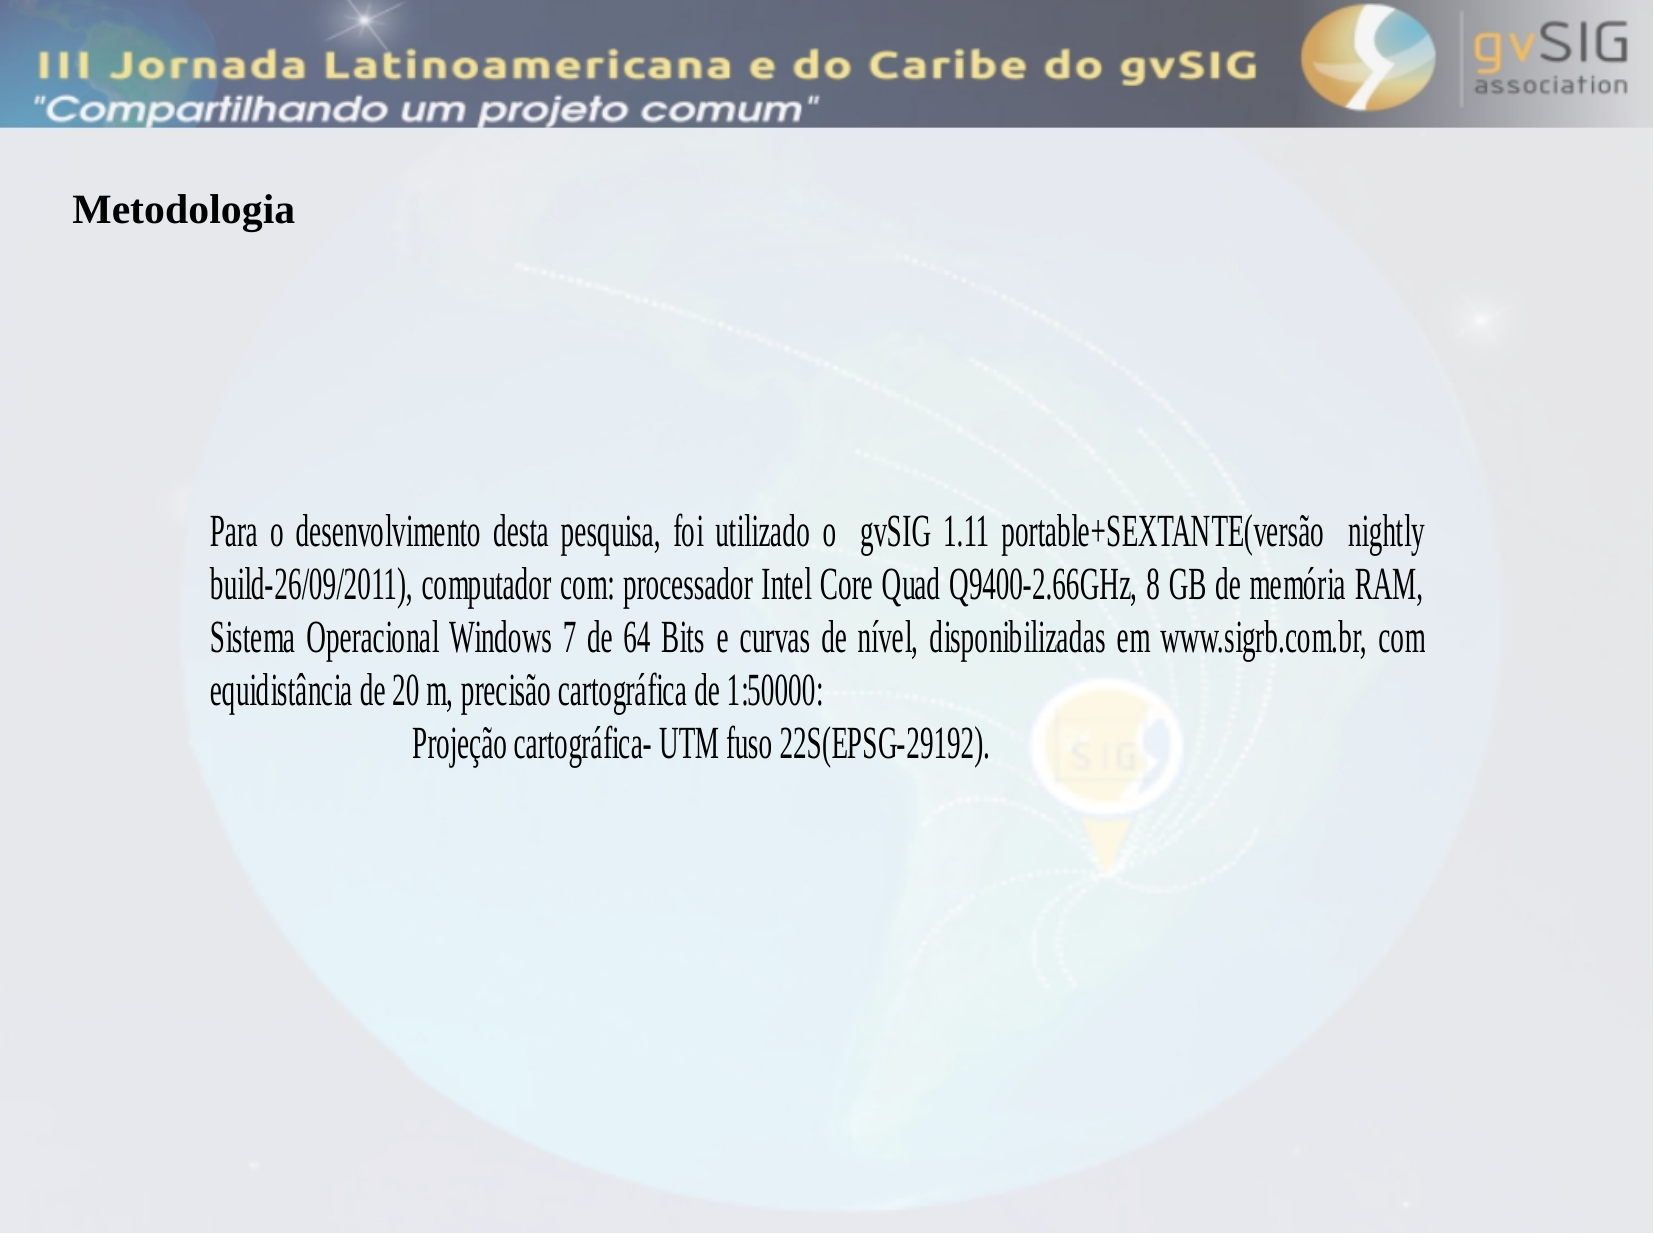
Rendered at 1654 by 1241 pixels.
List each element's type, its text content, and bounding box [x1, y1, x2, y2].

picture [0, 0, 1653, 1233]
table_header Metodologia [57, 179, 381, 248]
chart [208, 337, 1425, 997]
